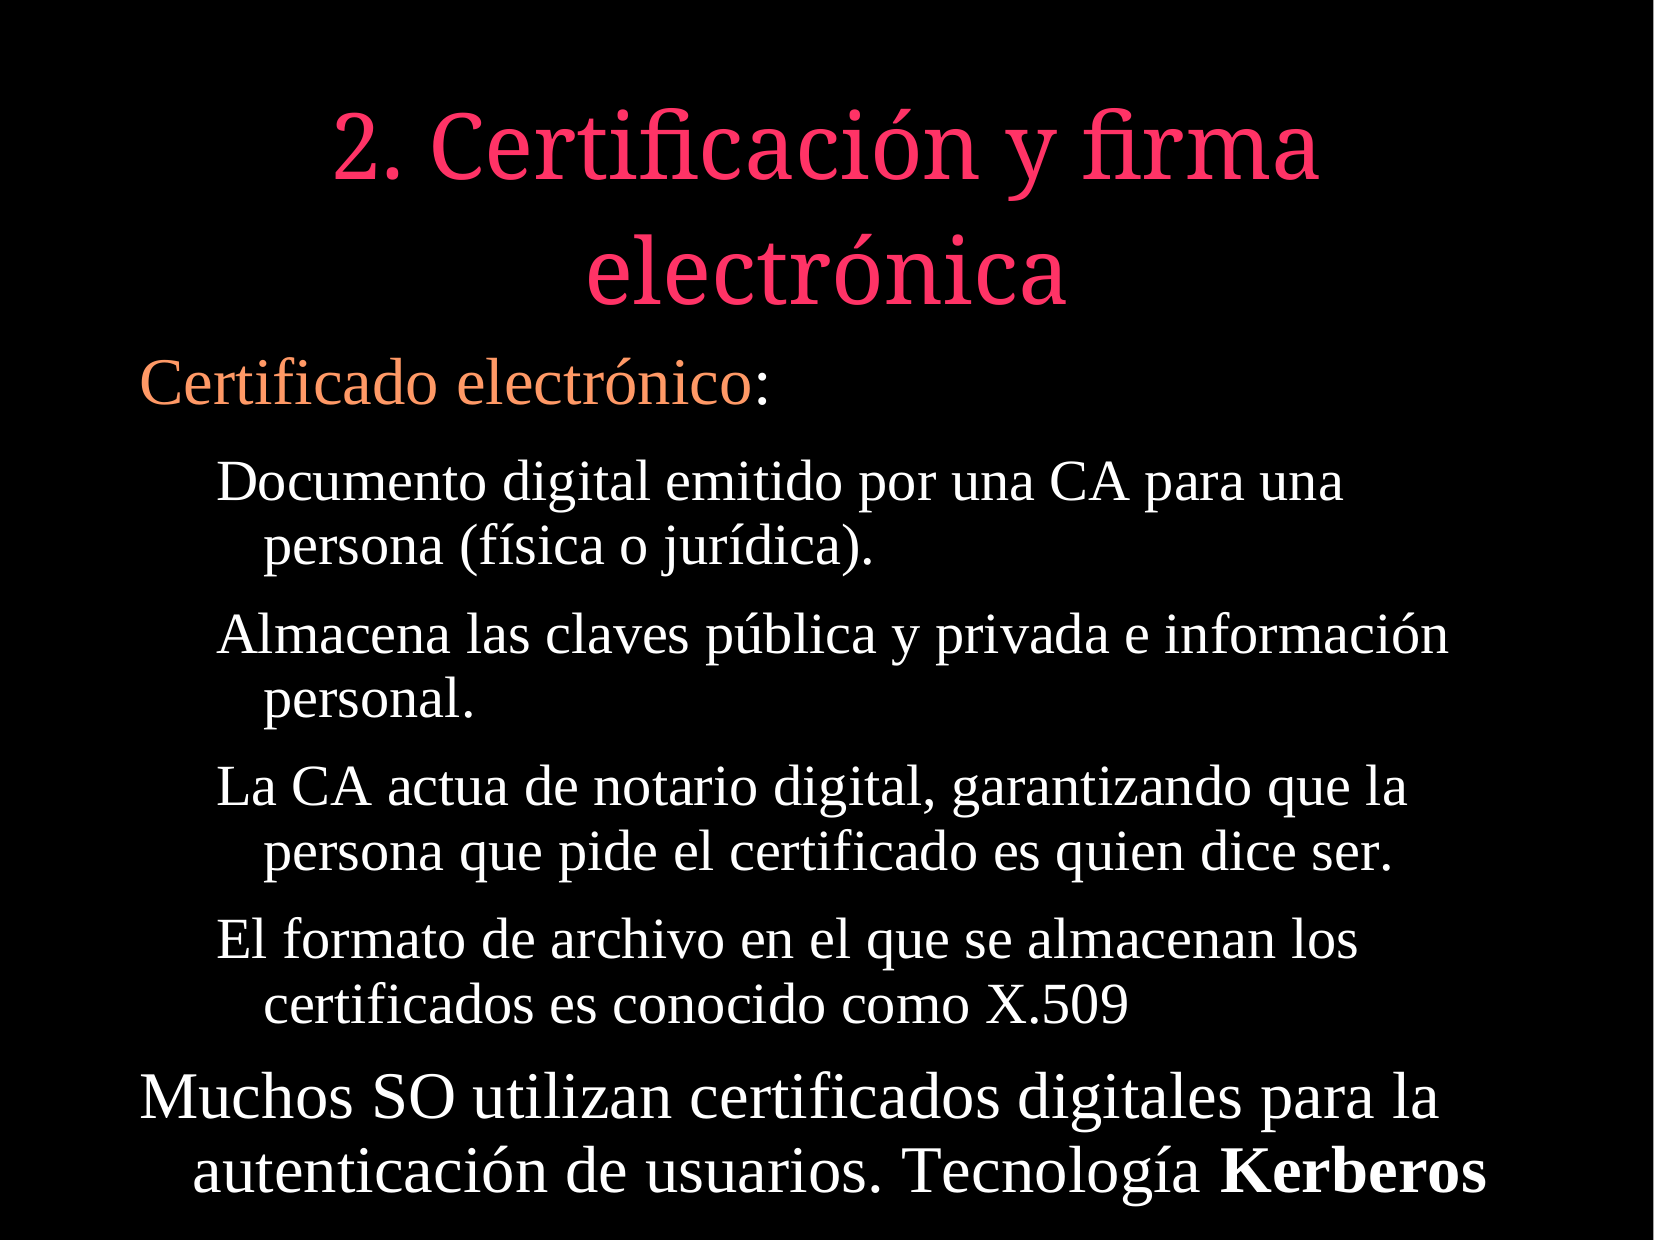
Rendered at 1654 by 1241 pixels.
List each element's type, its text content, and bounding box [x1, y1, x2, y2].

list Certificado electrónico: Documento digital emitido por una CA para una persona (física o jurídica). Almacena las claves pública y privada e información personal. La CA actua de notario digital, garantizando que la persona que pide el certificado es quien dice ser. El formato de archivo en el que se almacenan los certificados es conocido como X.509 Muchos SO utilizan certificados digitales para la autenticación de usuarios. Tecnología Kerberos [121, 344, 1534, 1215]
title 2. Certificación y firma electrónica [121, 102, 1534, 311]
